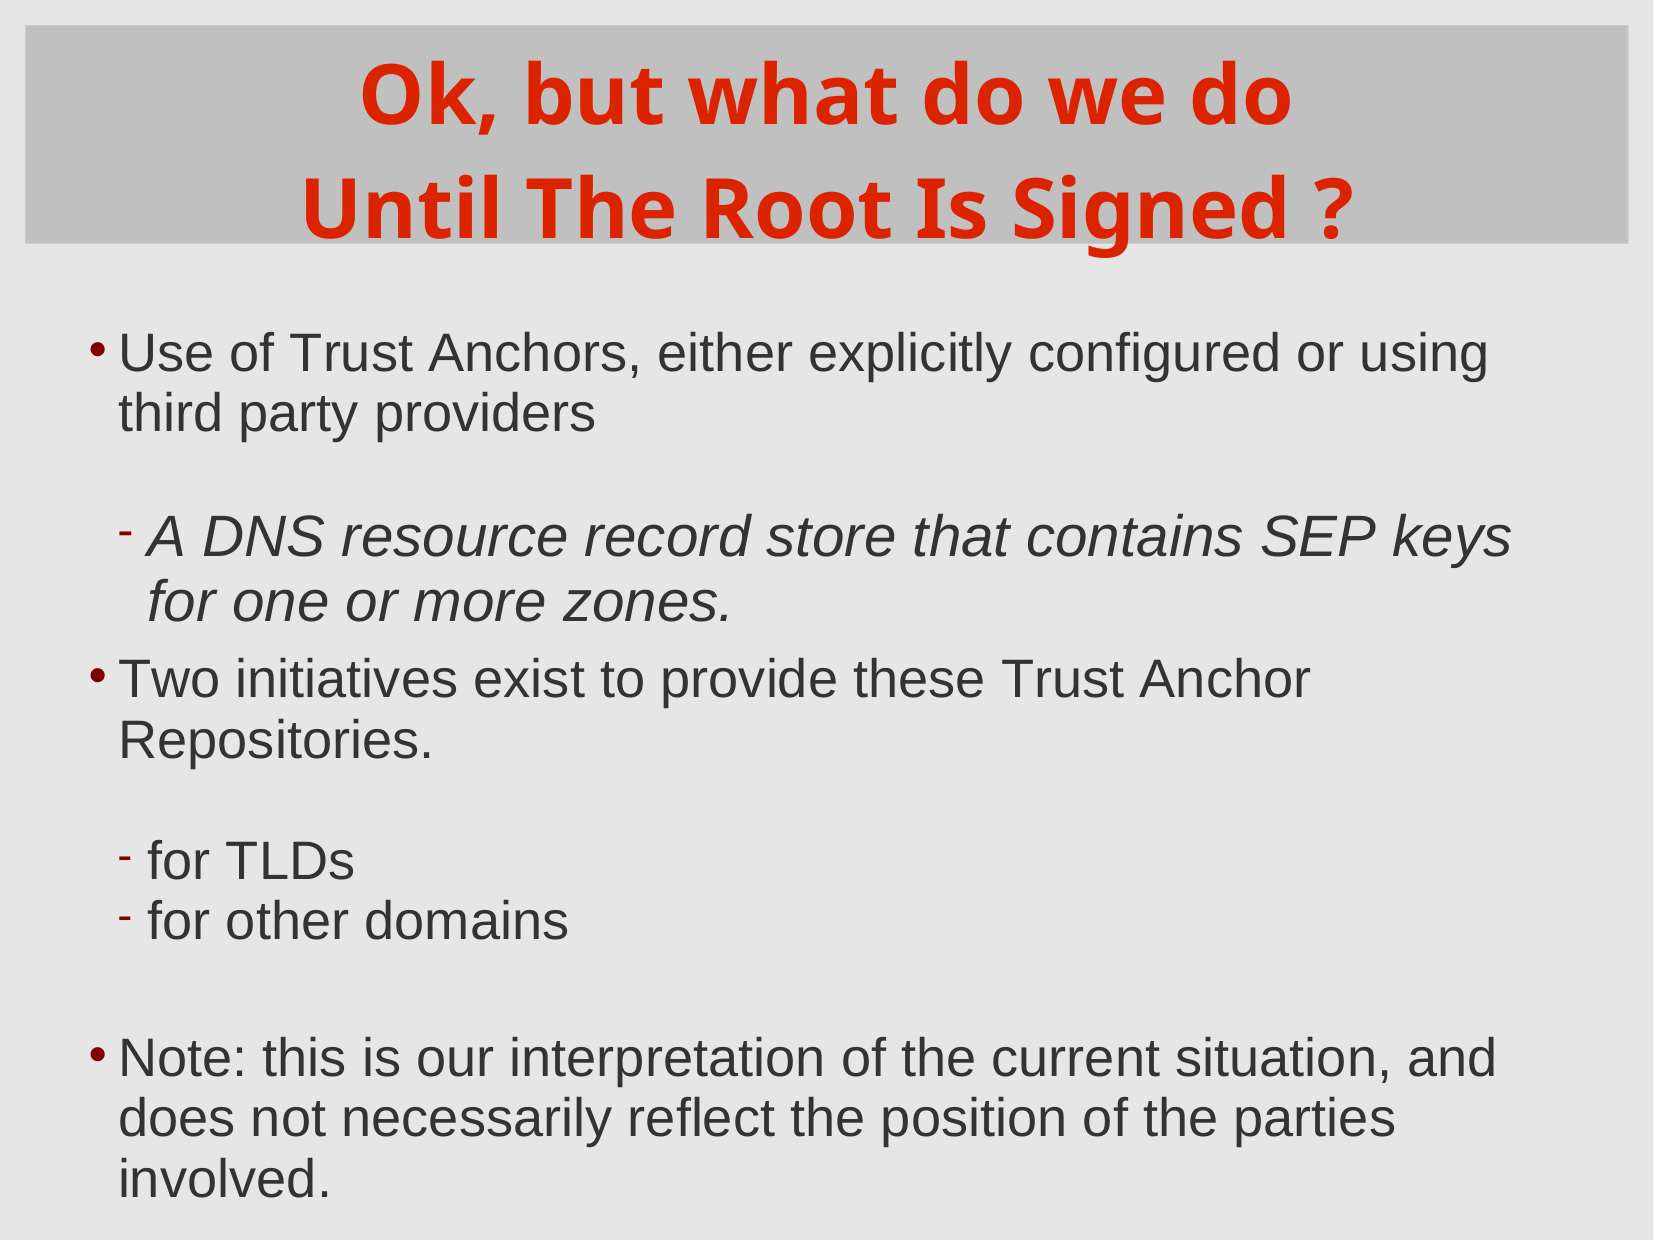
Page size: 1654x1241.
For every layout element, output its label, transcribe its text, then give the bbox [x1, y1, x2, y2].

title Ok, but what do we do Until The Root Is Signed ? [121, 46, 1532, 253]
list Use of Trust Anchors, either explicitly configured or using third party providers A DNS resource record store that contains SEP keys for one or more zones. Two initiatives exist to provide these Trust Anchor Repositories. for TLDs for other domains Note: this is our interpretation of the current situation, and does not necessarily reflect the position of the parties involved. [59, 322, 1593, 1209]
